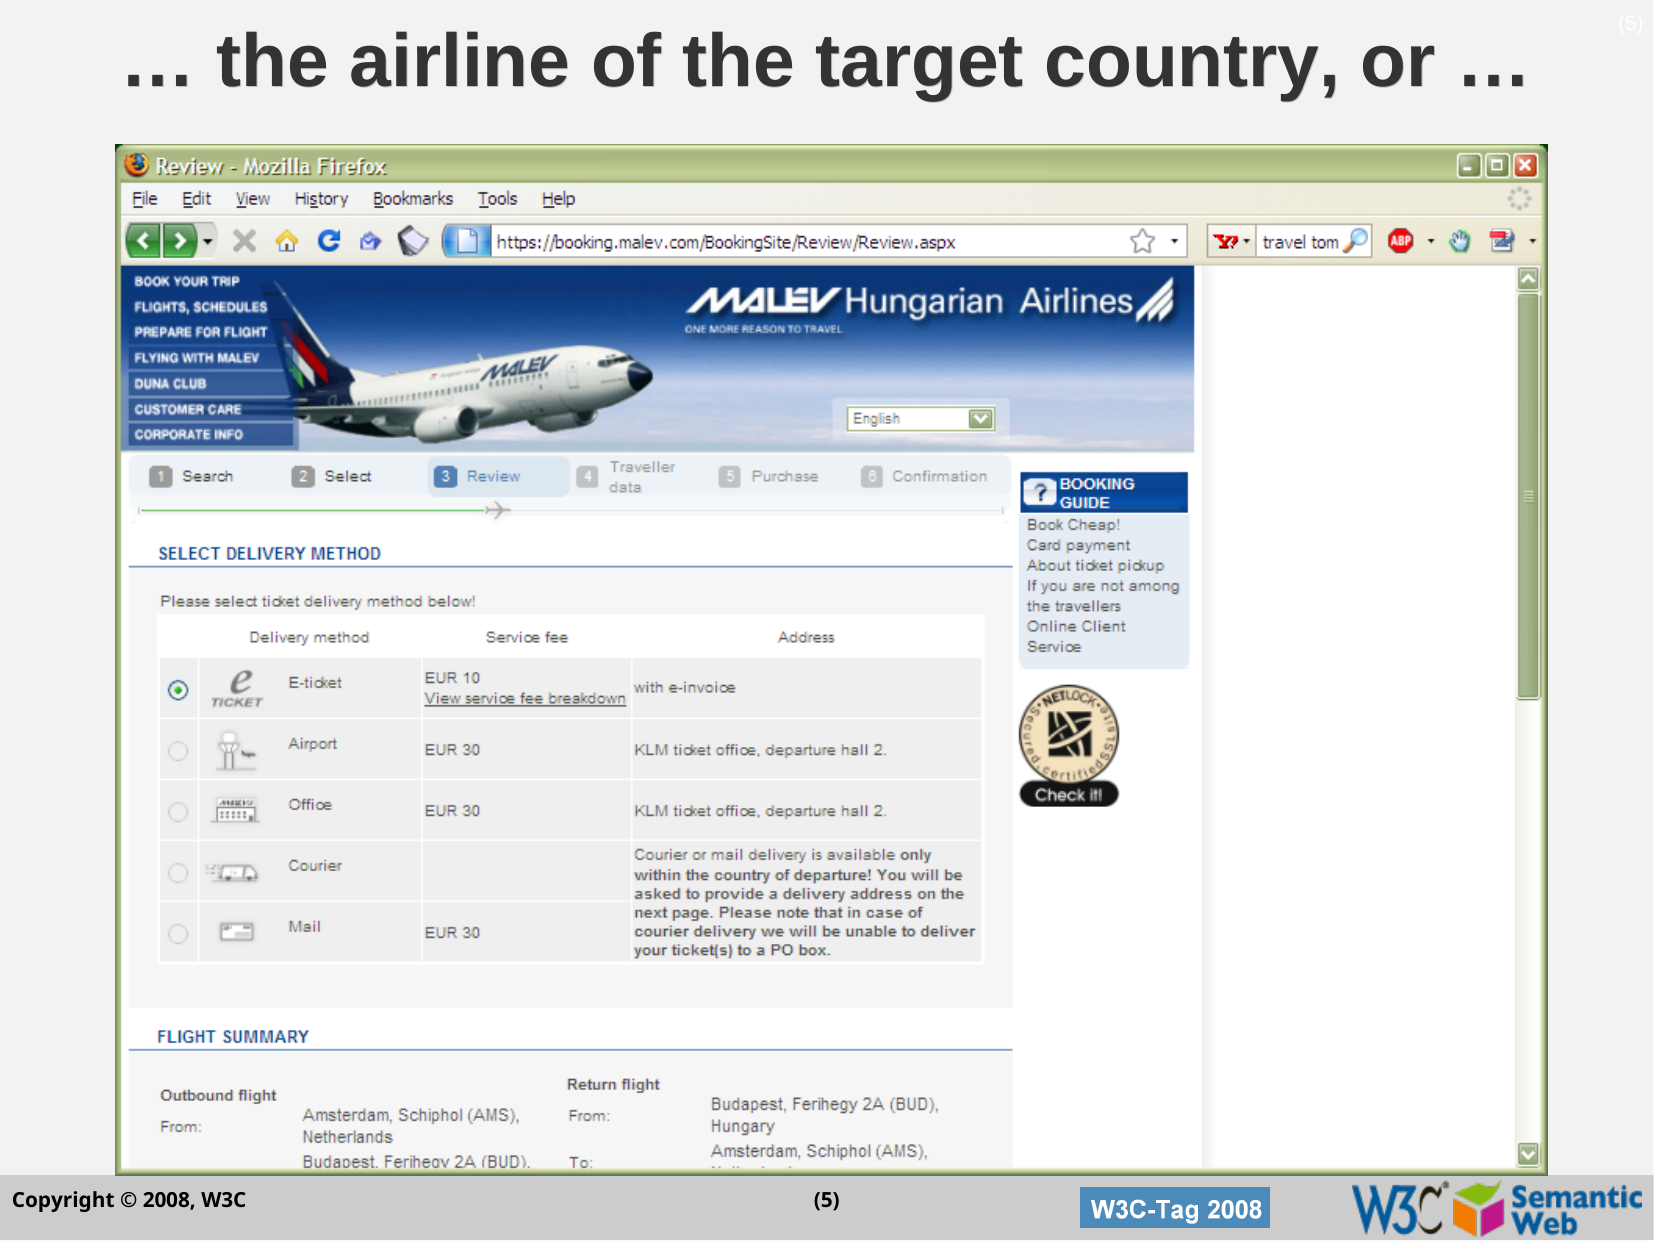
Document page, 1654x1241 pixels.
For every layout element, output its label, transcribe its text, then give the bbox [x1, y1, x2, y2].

title … the airline of the target country, or … [0, 0, 1654, 119]
picture [1080, 1187, 1270, 1228]
picture [1352, 1178, 1642, 1237]
picture [115, 144, 1548, 1177]
